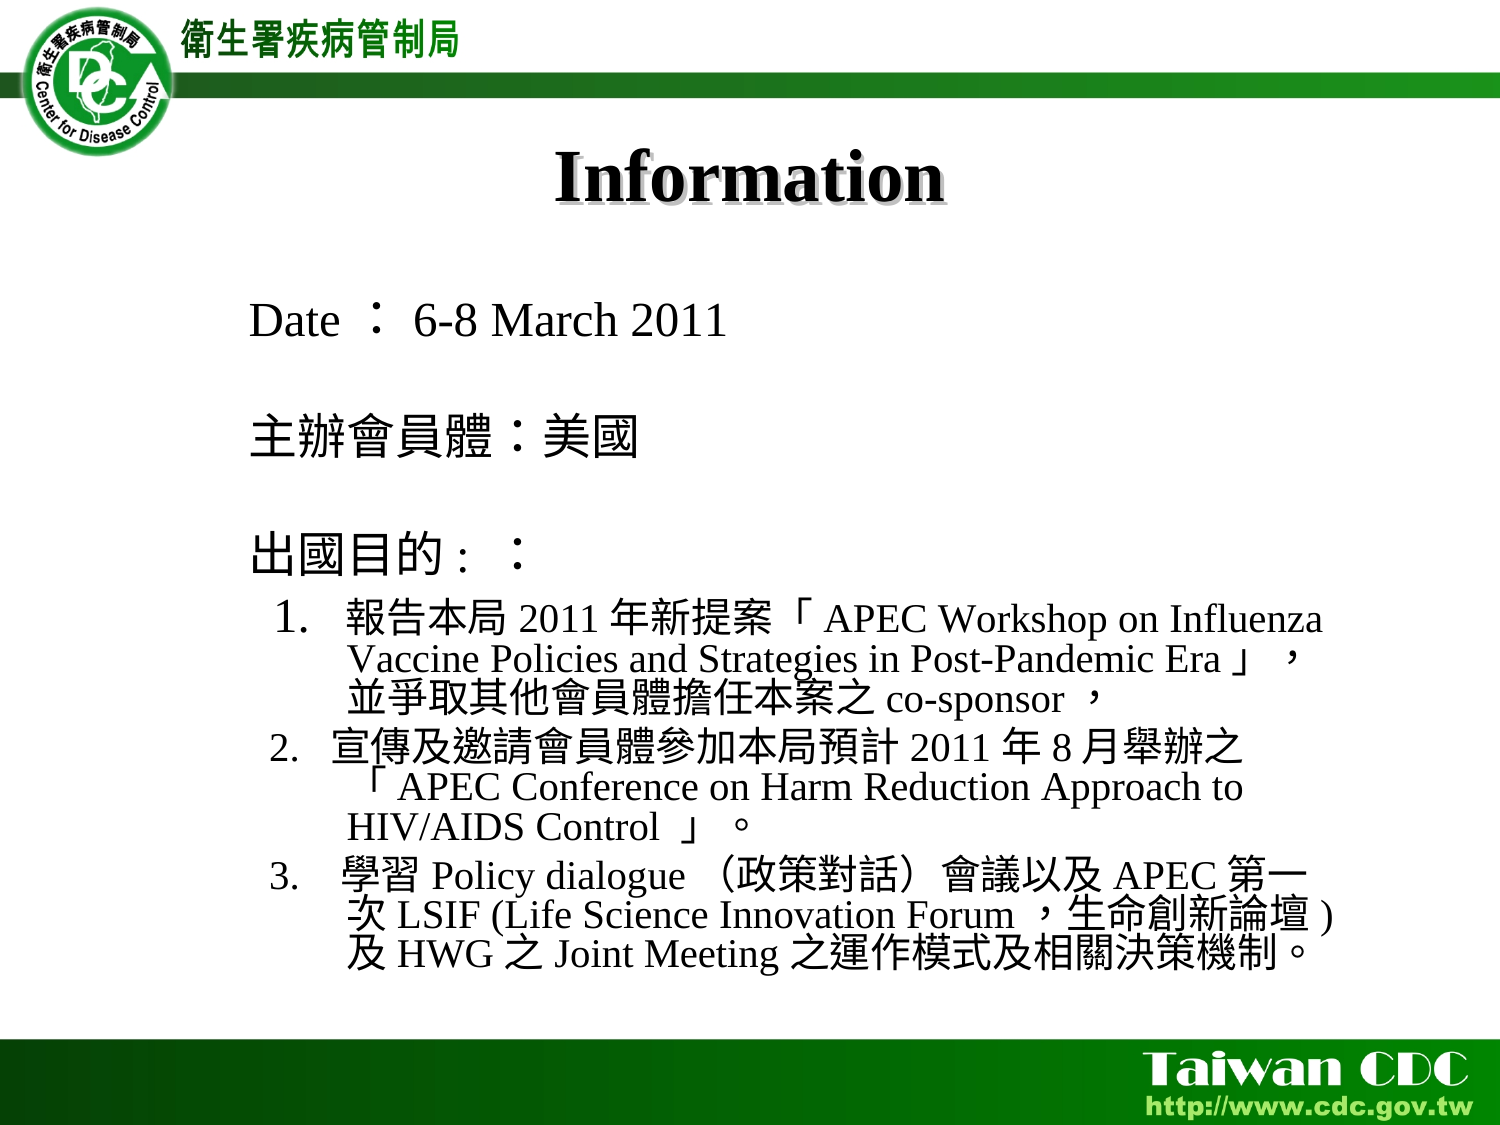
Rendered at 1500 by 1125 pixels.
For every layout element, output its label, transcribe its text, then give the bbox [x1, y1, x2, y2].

title Information [112, 78, 1388, 266]
list Date：6-8 March 2011 主辦會員體：美國 出國目的: ： 1. 報告本局2011年新提案「APEC Workshop on Influenza Vaccine Policies and Strategies in Post-Pandemic Era」， 並爭取其他會員體擔任本案之co-sponsor， 2. 宣傳及邀請會員體參加本局預計2011年8月舉辦之「APEC Conference on Harm Reduction Approach to HIV/AIDS Control 」。 3. 學習Policy dialogue（政策對話）會議以及APEC第一次LSIF (Life Science Innovation Forum，生命創新論壇)及HWG之Joint Meeting之運作模式及相關決策機制。 [135, 290, 1353, 1024]
